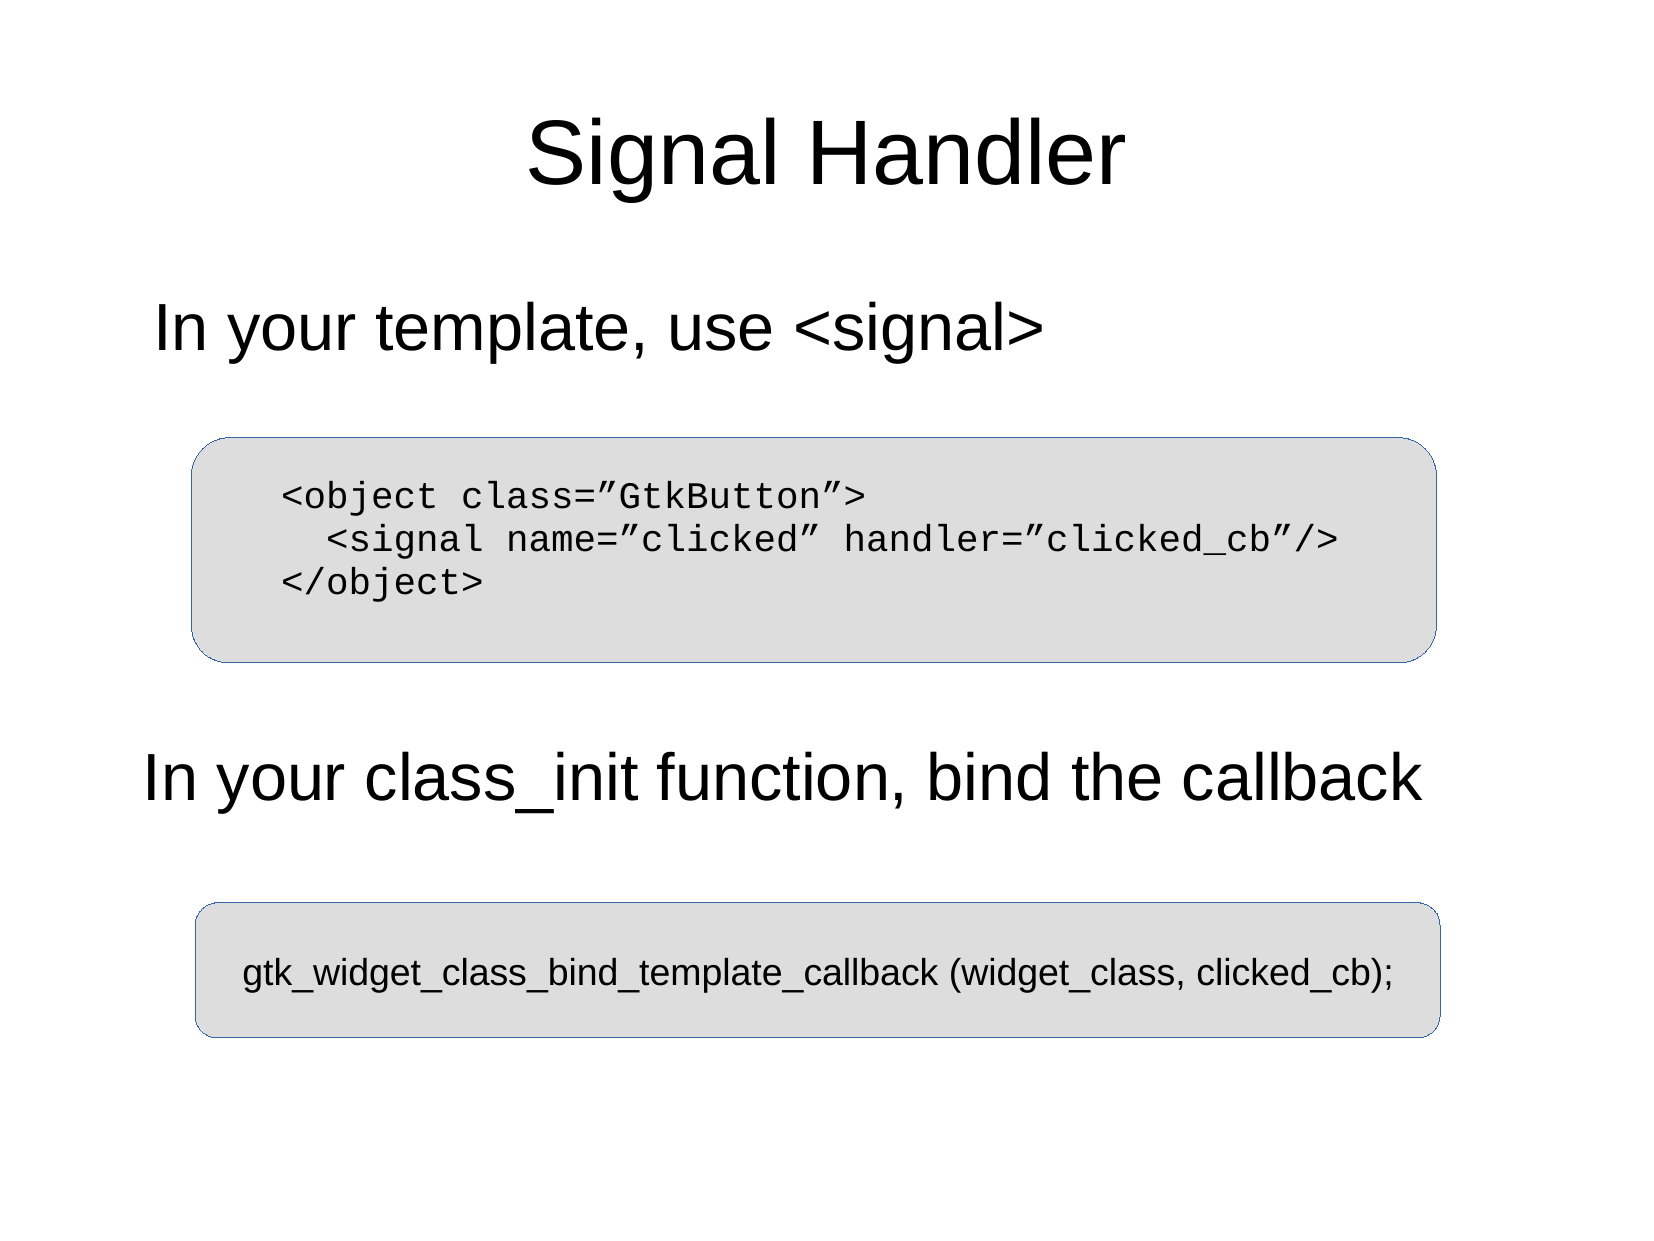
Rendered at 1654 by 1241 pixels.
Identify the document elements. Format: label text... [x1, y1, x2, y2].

text_box gtk_widget_class_bind_template_callback (widget_class, clicked_cb); [227, 944, 1413, 1002]
title Signal Handler [82, 49, 1571, 257]
list In your template, use <signal> [82, 290, 1571, 376]
text_box [191, 437, 1437, 663]
text_box [195, 902, 1441, 1038]
list In your class_init function, bind the callback [71, 740, 1561, 826]
text_box <object class=”GtkButton”> <signal name=”clicked” handler=”clicked_cb”/> </object> [266, 470, 1354, 613]
